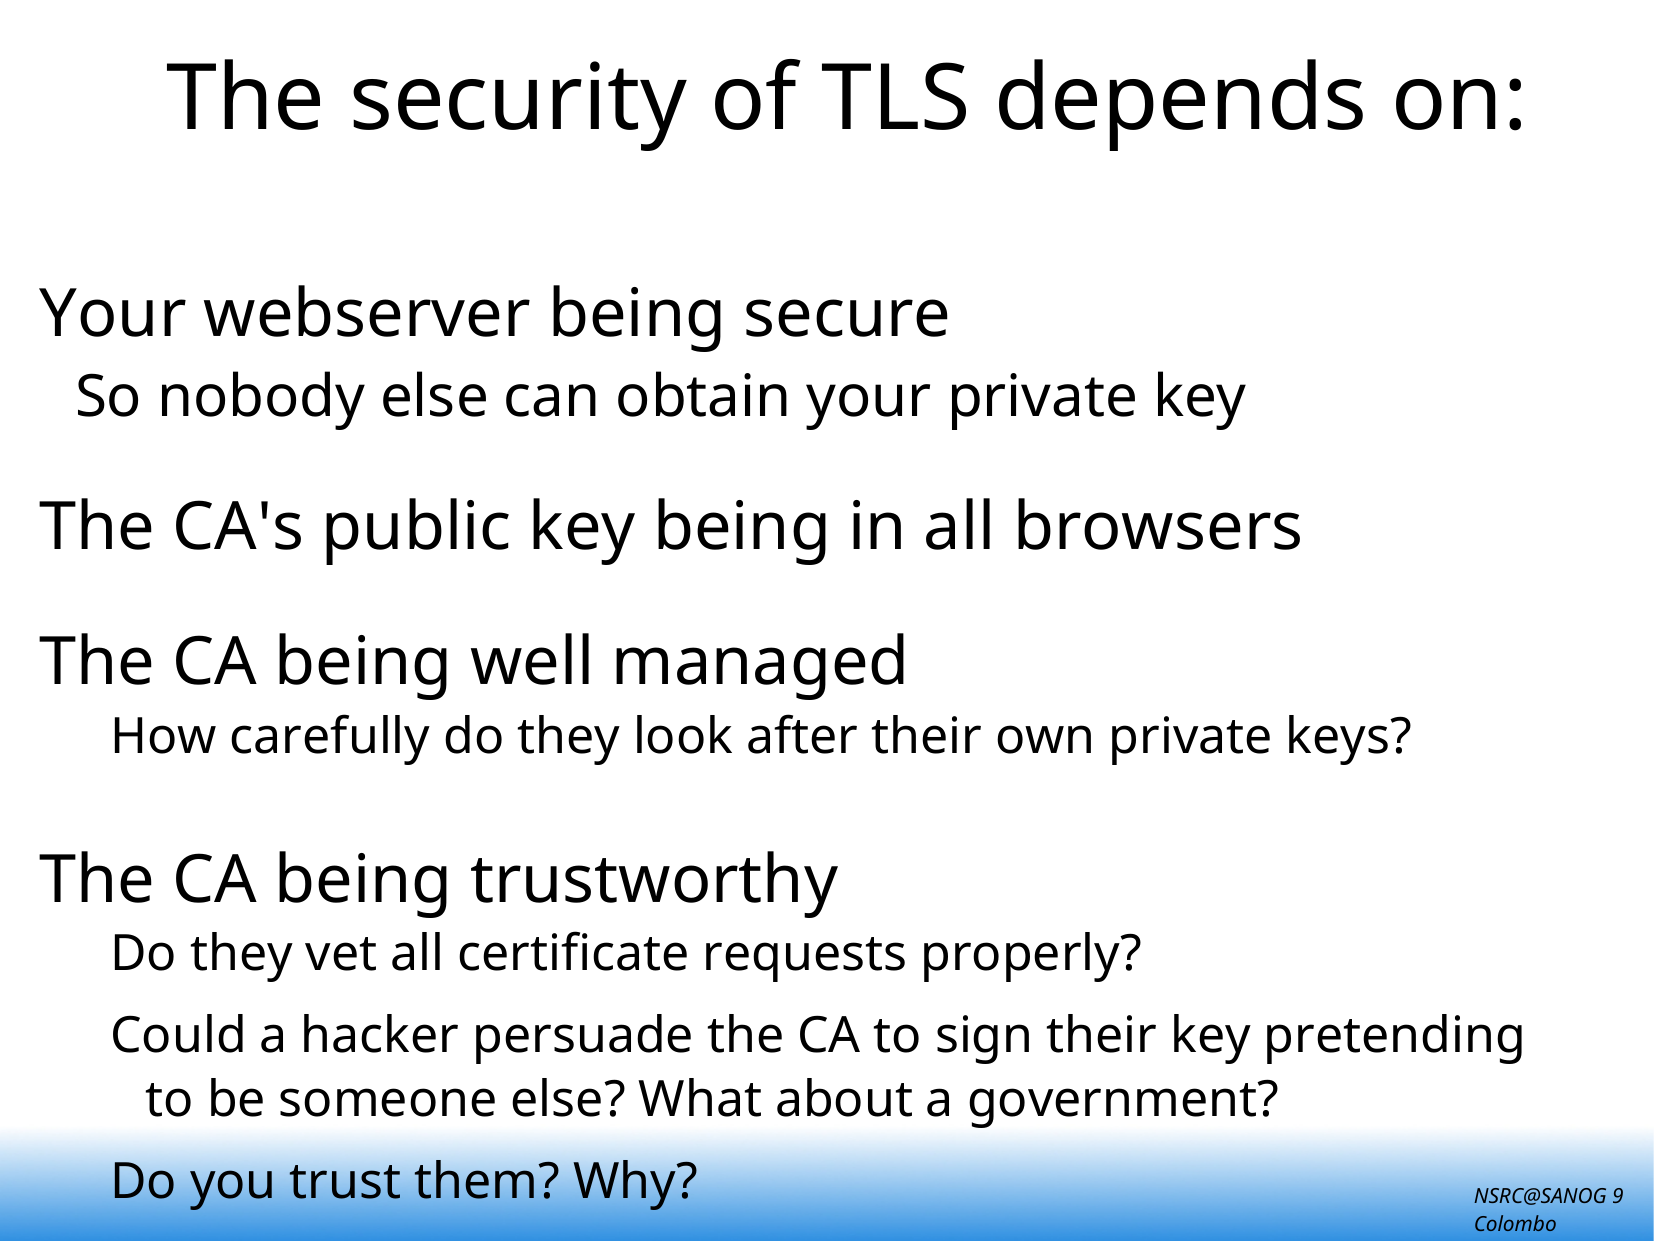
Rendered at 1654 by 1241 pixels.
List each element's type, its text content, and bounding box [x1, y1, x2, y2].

title The security of TLS depends on: [104, 31, 1591, 209]
picture [0, 1124, 1654, 1241]
list Your webserver being secure So nobody else can obtain your private key The CA's public key being in all browsers The CA being well managed How carefully do they look after their own private keys? The CA being trustworthy Do they vet all certificate requests properly? Could a hacker persuade the CA to sign their key pretending to be someone else? What about a government? Do you trust them? Why? [4, 267, 1551, 1126]
